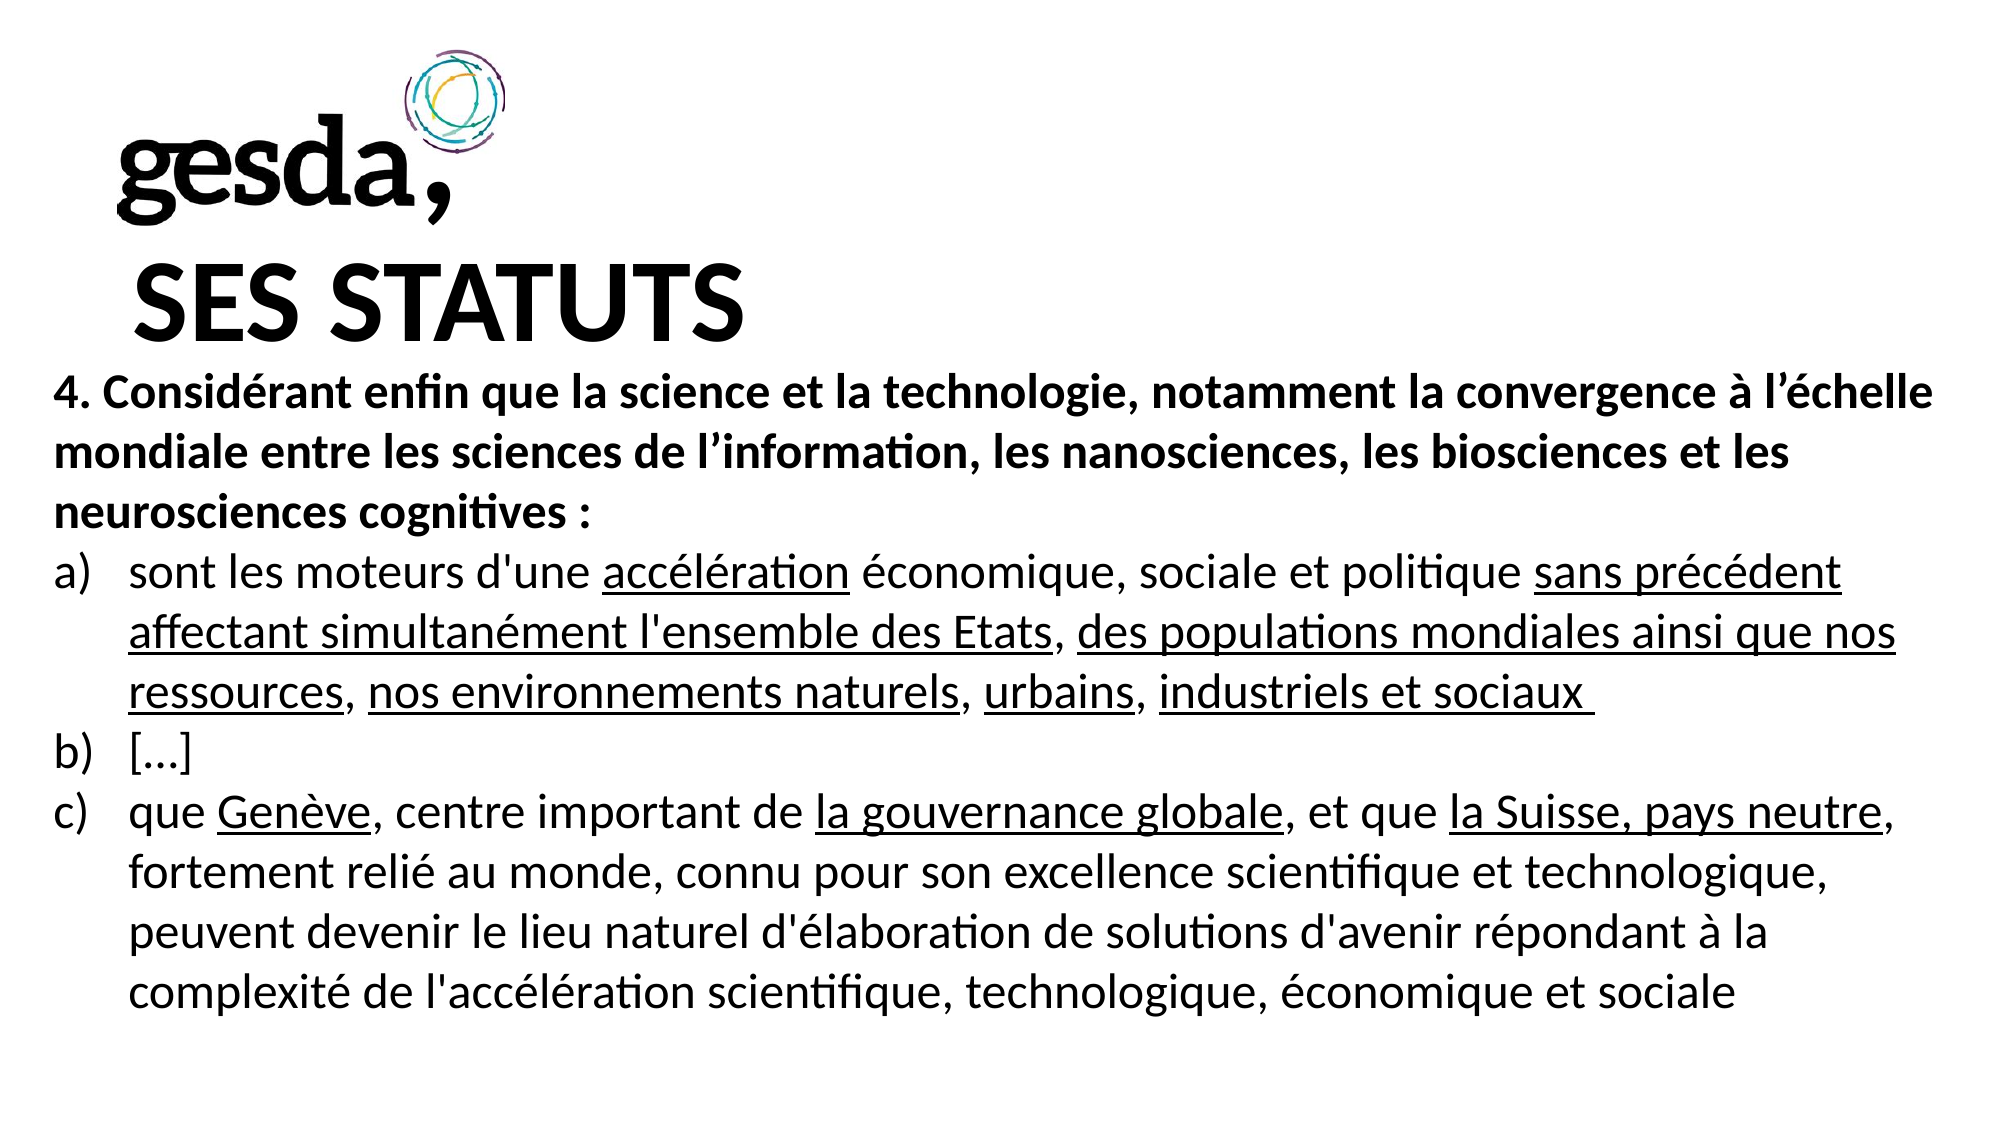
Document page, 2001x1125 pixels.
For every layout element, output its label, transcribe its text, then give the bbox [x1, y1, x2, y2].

text_box , SES STATUTS [117, 60, 1883, 350]
picture [117, 36, 505, 60]
text_box 4. Considérant enfin que la science et la technologie, notamment la convergence à l’échelle mondiale entre les sciences de l’information, les nanosciences, les biosciences et les neurosciences cognitives : sont les moteurs d'une accélération économique, sociale et politique sans précédent affectant simultanément l'ensemble des Etats, des populations mondiales ainsi que nos ressources, nos environnements naturels, urbains, industriels et sociaux […] que Genève, centre important de la gouvernance globale, et que la Suisse, pays neutre, fortement relié au monde, connu pour son excellence scientifique et technologique, peuvent devenir le lieu naturel d'élaboration de solutions d'avenir répondant à la complexité de l'accélération scientifique, technologique, économique et sociale [38, 350, 1962, 1026]
